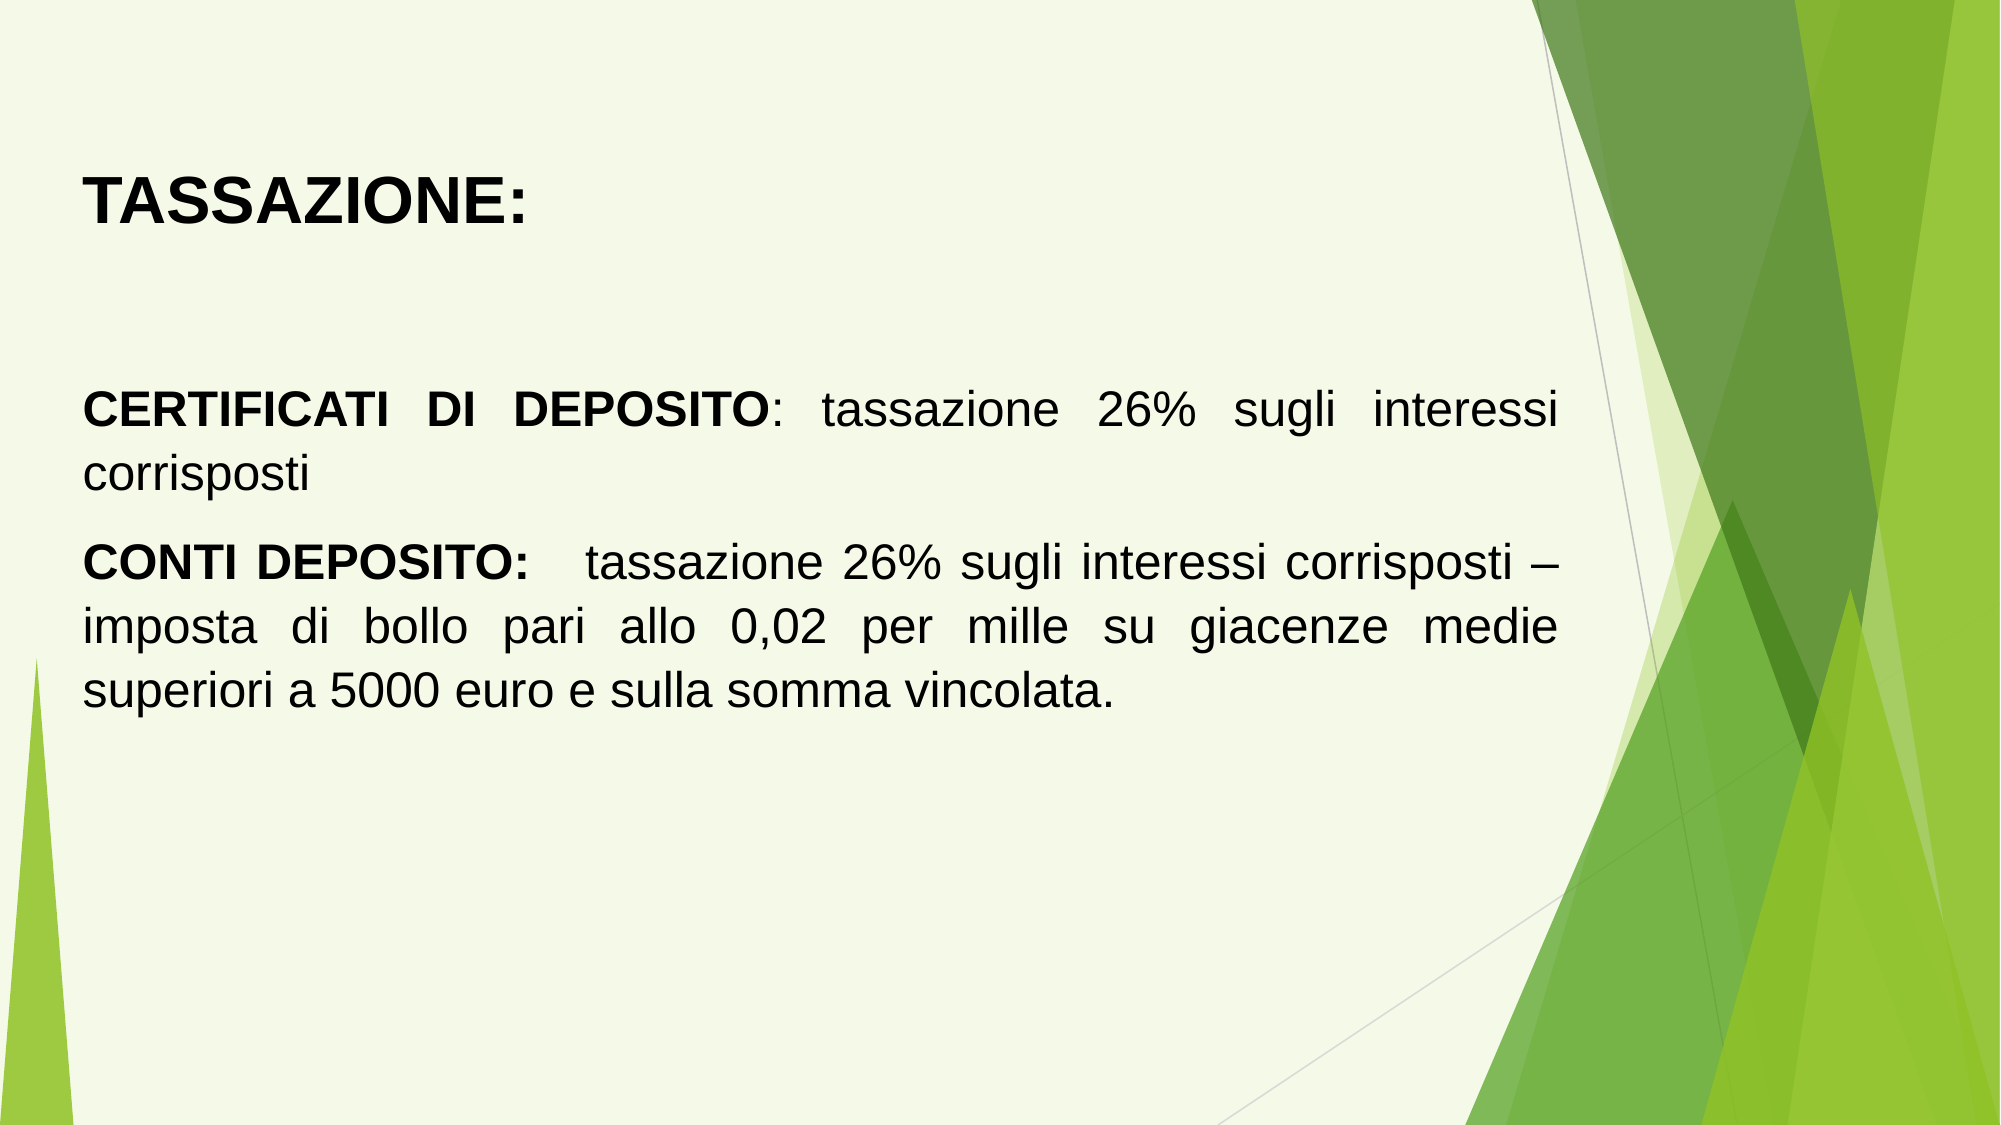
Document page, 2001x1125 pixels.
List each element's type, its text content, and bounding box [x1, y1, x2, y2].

text_box TASSAZIONE: CERTIFICATI DI DEPOSITO: tassazione 26% sugli interessi corrisposti CONTI DEPOSITO: tassazione 26% sugli interessi corrisposti – imposta di bollo pari allo 0,02 per mille su giacenze medie superiori a 5000 euro e sulla somma vincolata. [67, 143, 1574, 815]
